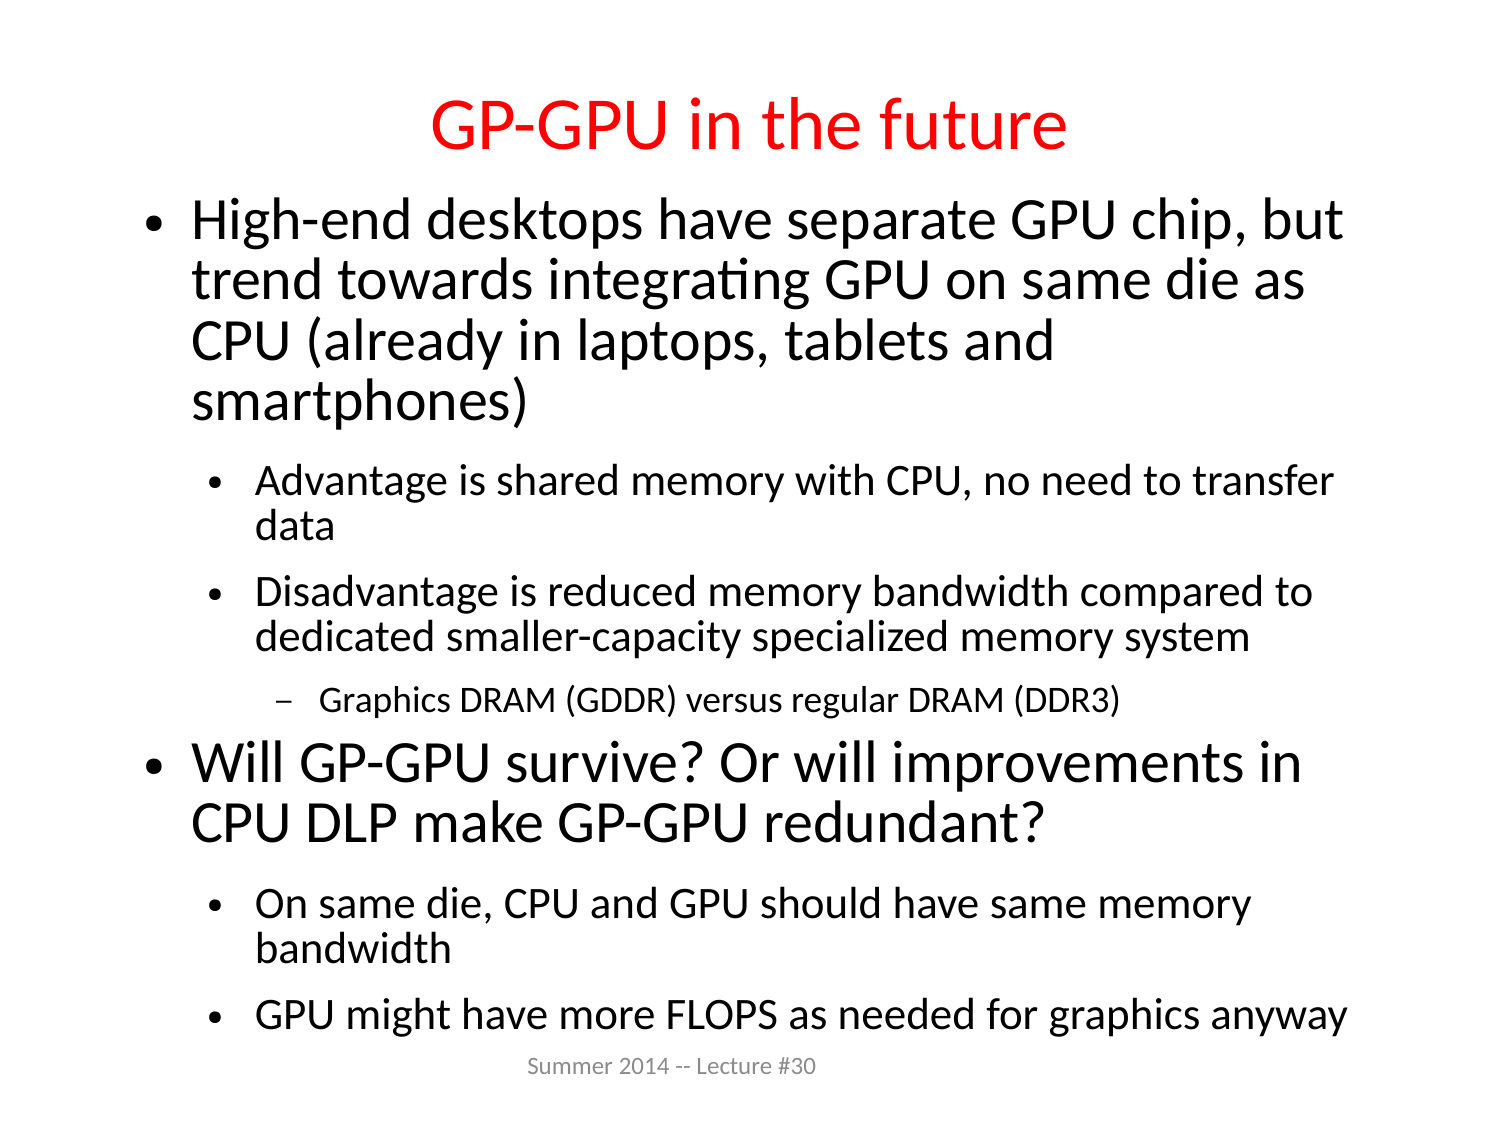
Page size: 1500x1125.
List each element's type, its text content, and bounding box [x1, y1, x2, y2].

title GP-GPU in the future [112, 37, 1388, 187]
list High-end desktops have separate GPU chip, but trend towards integrating GPU on same die as CPU (already in laptops, tablets and smartphones) Advantage is shared memory with CPU, no need to transfer data Disadvantage is reduced memory bandwidth compared to dedicated smaller-capacity specialized memory system Graphics DRAM (GDDR) versus regular DRAM (DDR3) Will GP-GPU survive? Or will improvements in CPU DLP make GP-GPU redundant? On same die, CPU and GPU should have same memory bandwidth GPU might have more FLOPS as needed for graphics anyway [112, 187, 1388, 1051]
